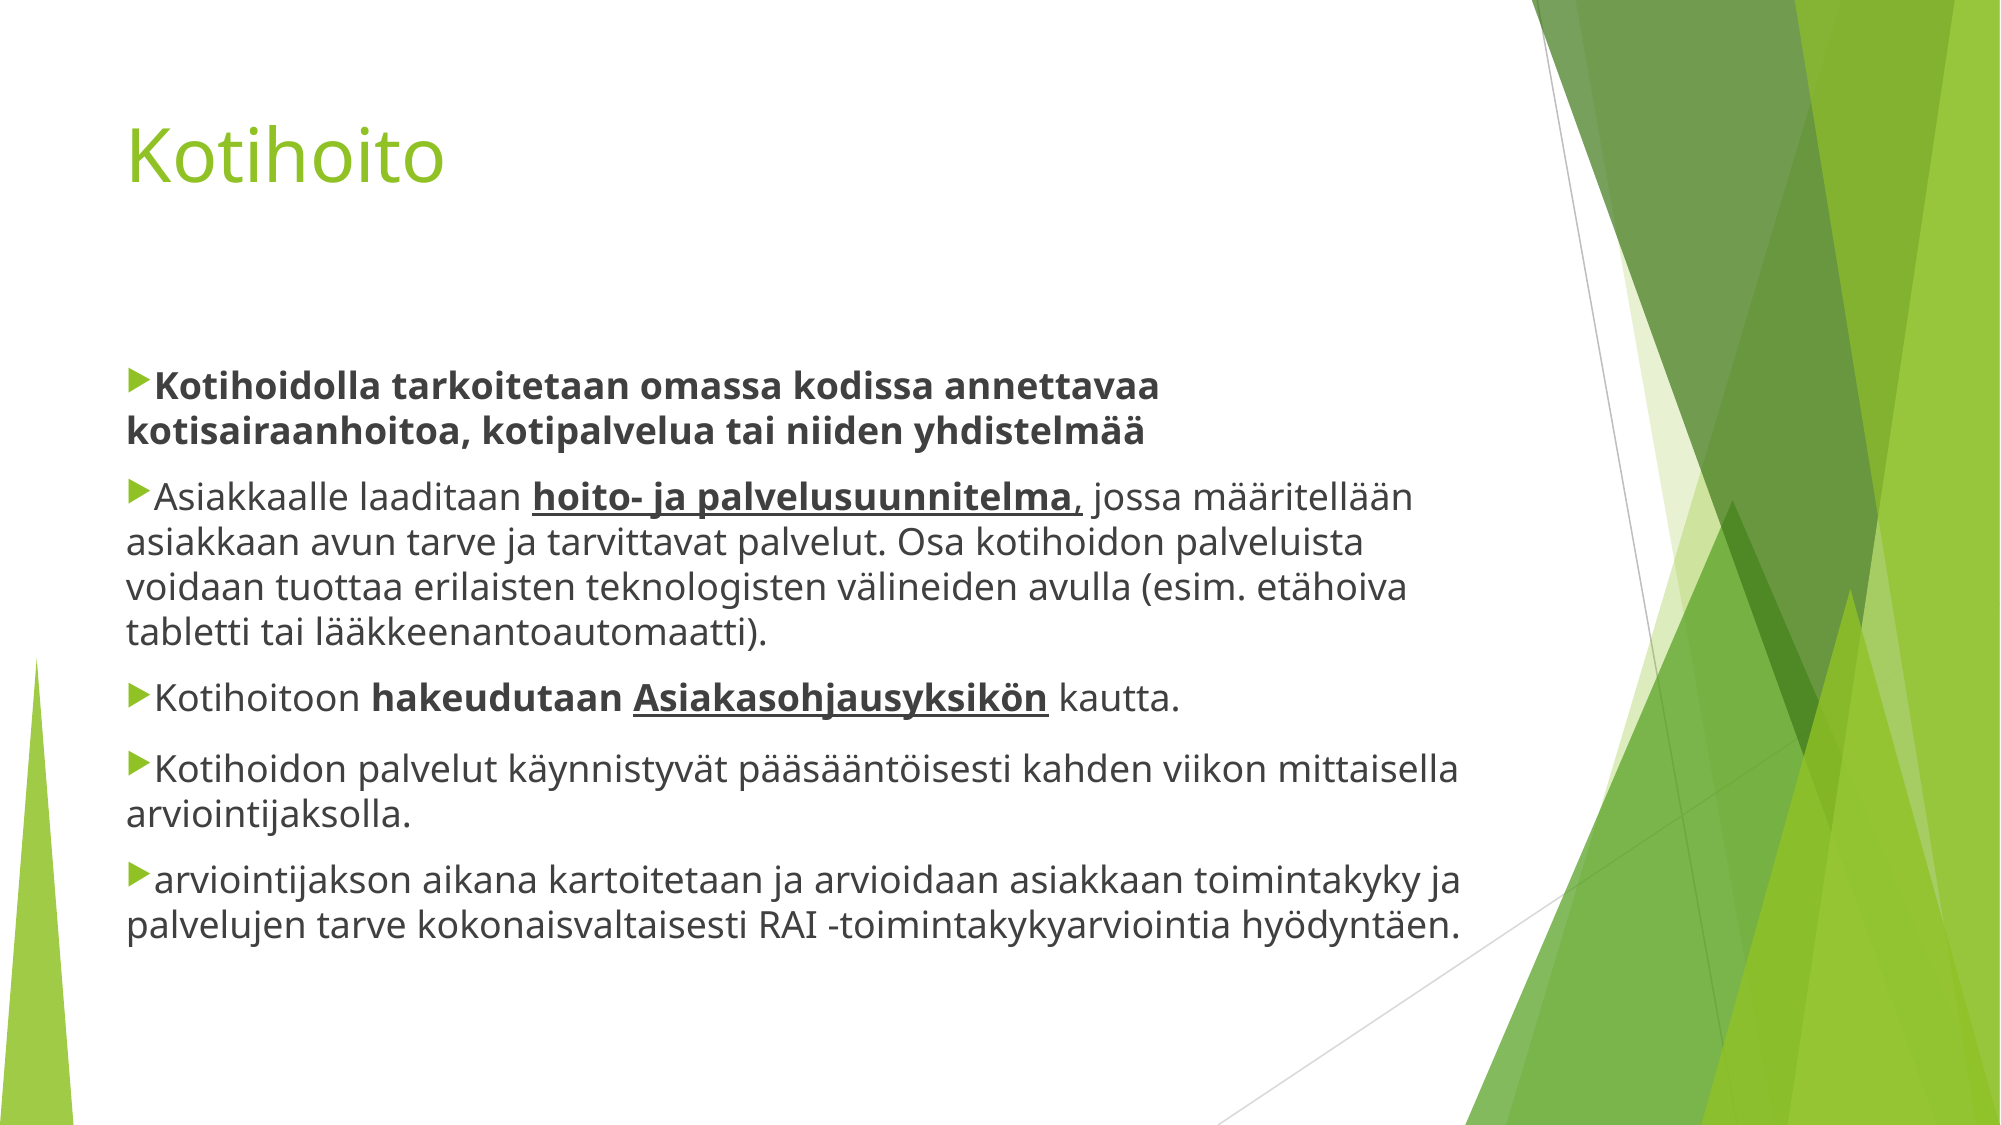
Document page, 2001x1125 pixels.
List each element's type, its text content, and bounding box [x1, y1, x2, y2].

title Kotihoito [111, 99, 1522, 317]
list Kotihoidolla tarkoitetaan omassa kodissa annettavaa kotisairaanhoitoa, kotipalvelua tai niiden yhdistelmää Asiakkaalle laaditaan hoito- ja palvelusuunnitelma, jossa määritellään asiakkaan avun tarve ja tarvittavat palvelut. Osa kotihoidon palveluista voidaan tuottaa erilaisten teknologisten välineiden avulla (esim. etähoiva tabletti tai lääkkeenantoautomaatti). Kotihoitoon hakeudutaan Asiakasohjausyksikön kautta. Kotihoidon palvelut käynnistyvät pääsääntöisesti kahden viikon mittaisella arviointijaksolla. arviointijakson aikana kartoitetaan ja arvioidaan asiakkaan toimintakyky ja palvelujen tarve kokonaisvaltaisesti RAI -toimintakykyarviointia hyödyntäen. [111, 354, 1522, 992]
